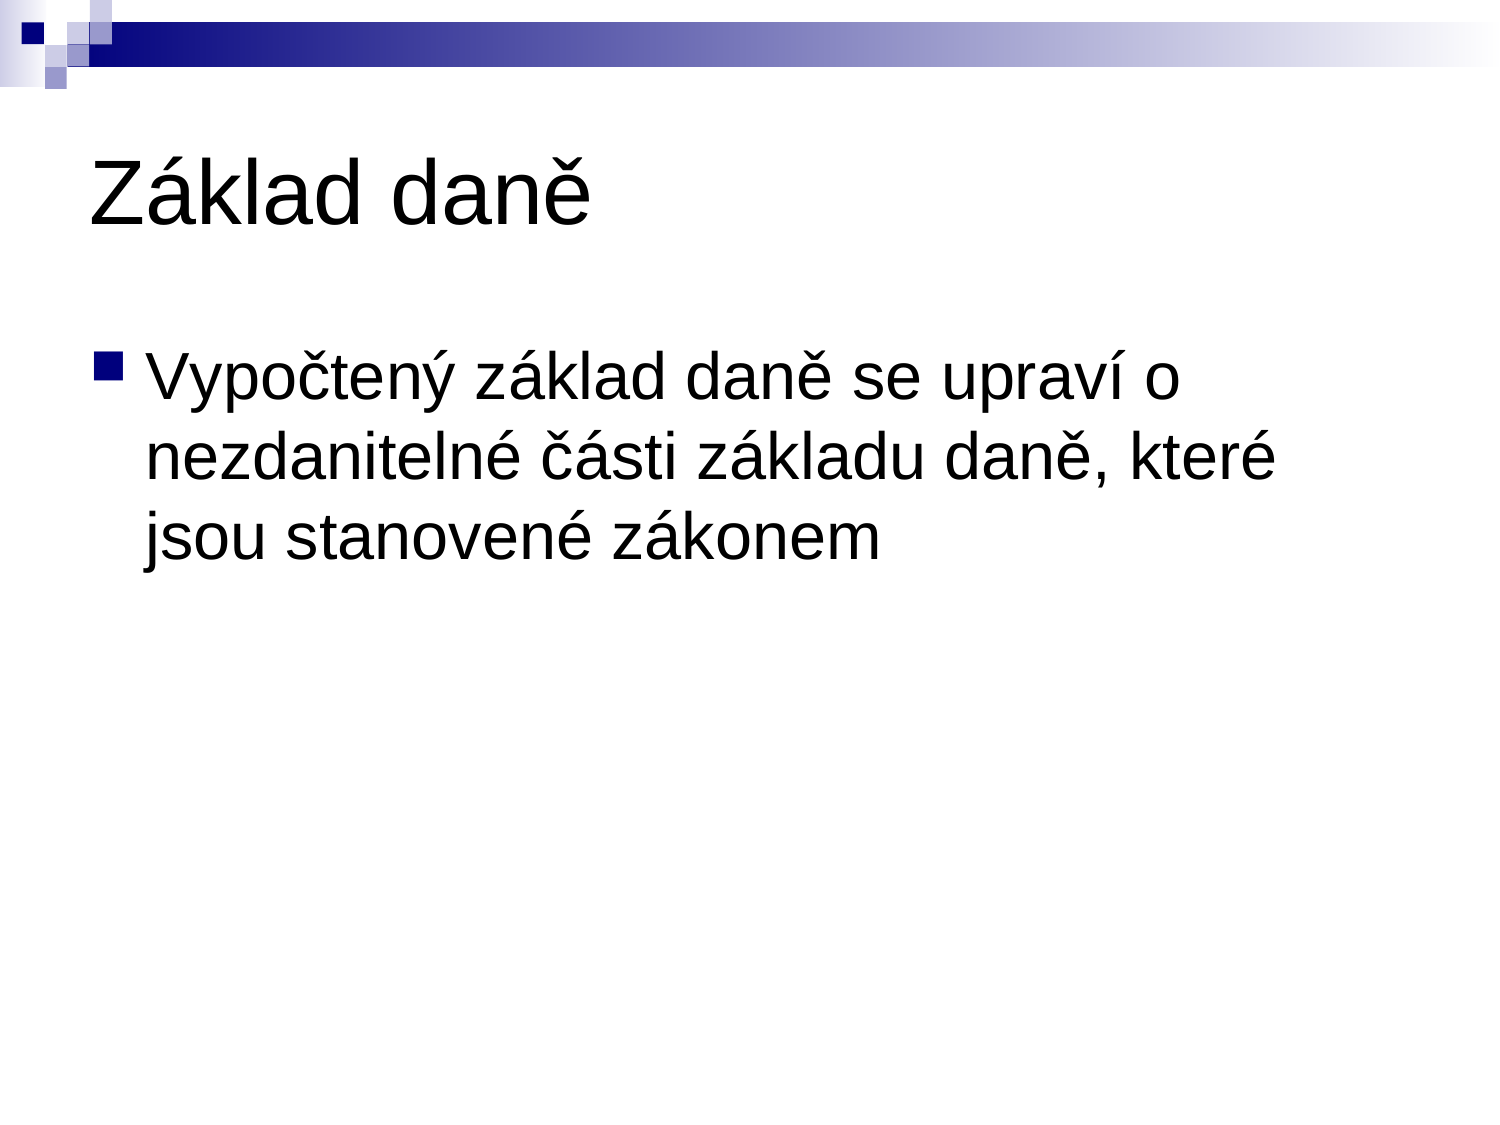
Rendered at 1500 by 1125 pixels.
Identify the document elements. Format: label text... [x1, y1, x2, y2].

list Vypočtený základ daně se upraví o nezdanitelné části základu daně, které jsou stanovené zákonem [75, 324, 1426, 963]
title Základ daně [75, 75, 1426, 301]
